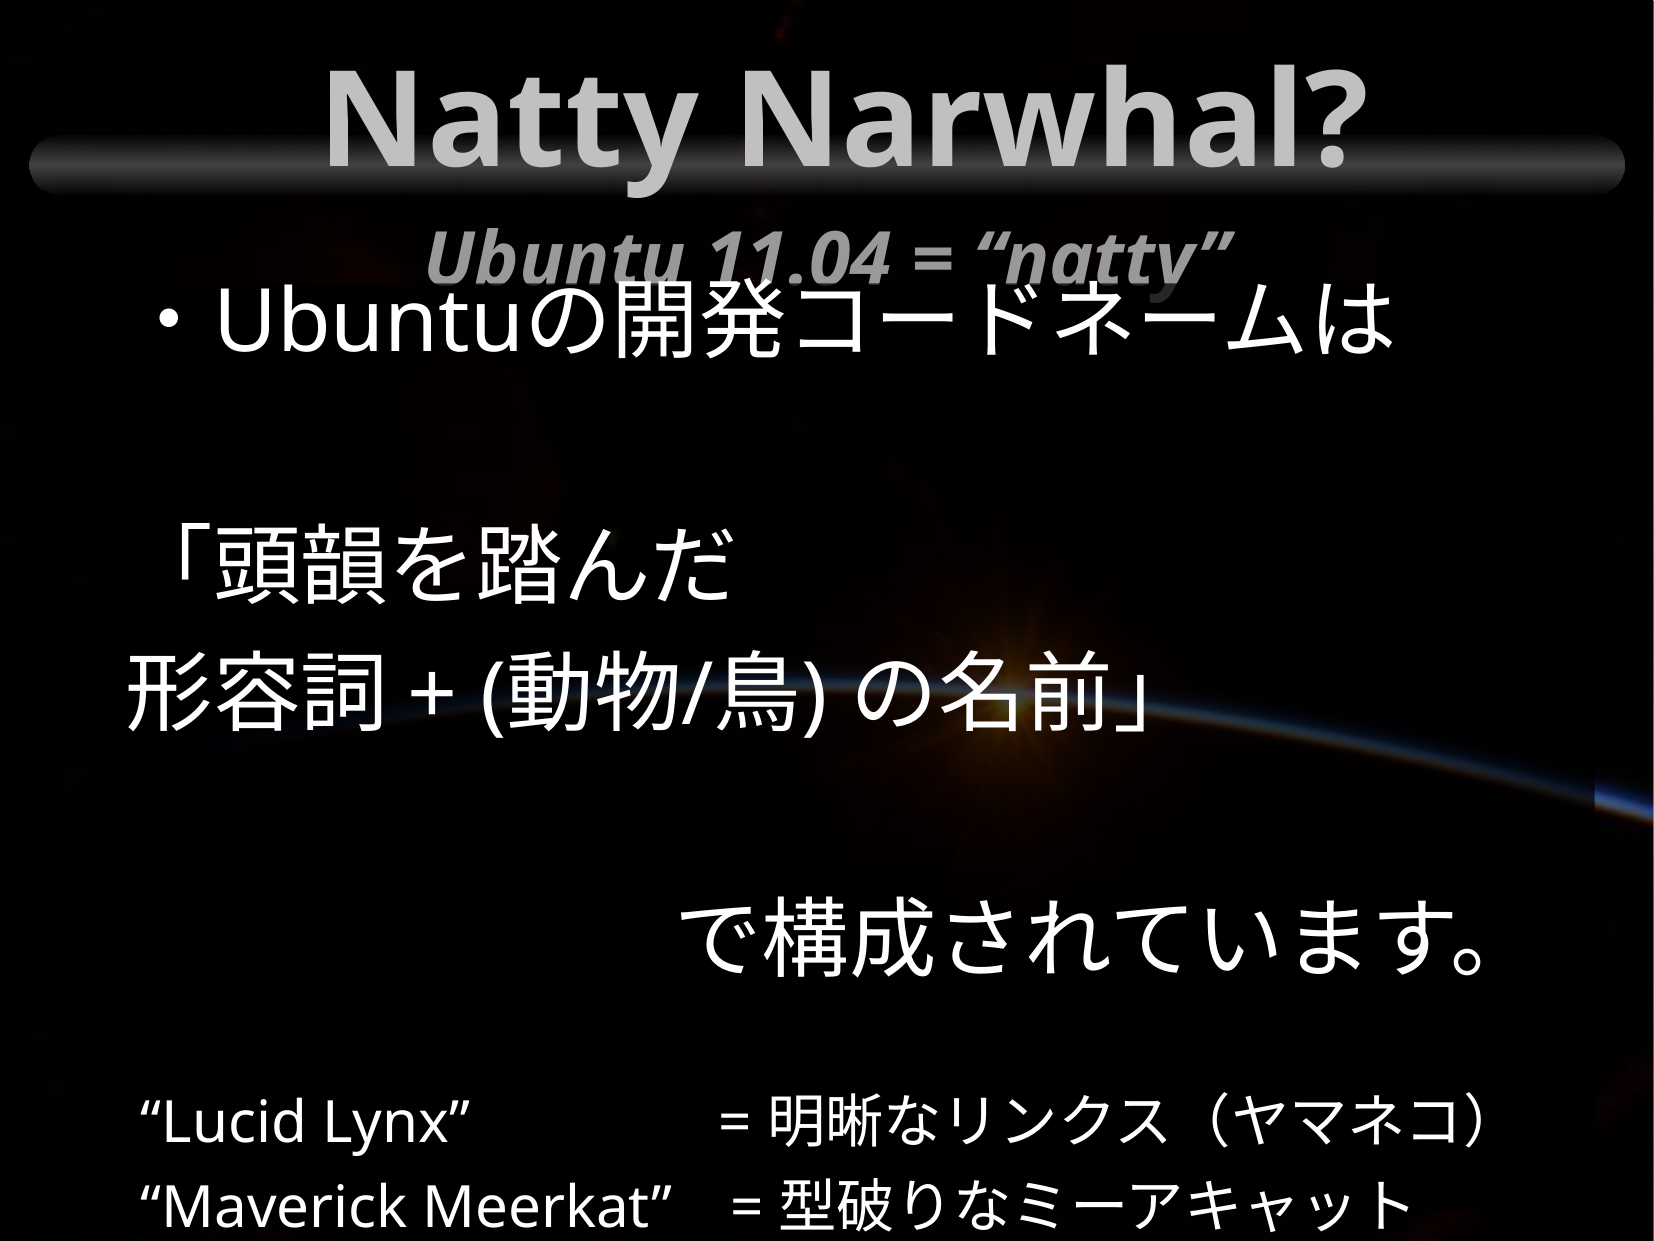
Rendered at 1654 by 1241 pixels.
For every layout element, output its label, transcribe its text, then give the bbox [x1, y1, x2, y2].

text_box ・Ubuntuの開発コードネームは 「頭韻を踏んだ 形容詞 + (動物/鳥) の名前」 で構成されています。 “Lucid Lynx” = 明晰なリンクス（ヤマネコ） “Maverick Meerkat” = 型破りなミーアキャット [88, 283, 1595, 1211]
text_box Natty Narwhal? Ubuntu 11.04 = “natty” [652, 135, 1625, 195]
picture [0, 0, 1654, 1241]
text_box Natty Narwhal? Ubuntu 11.04 = “natty” [29, 135, 652, 195]
